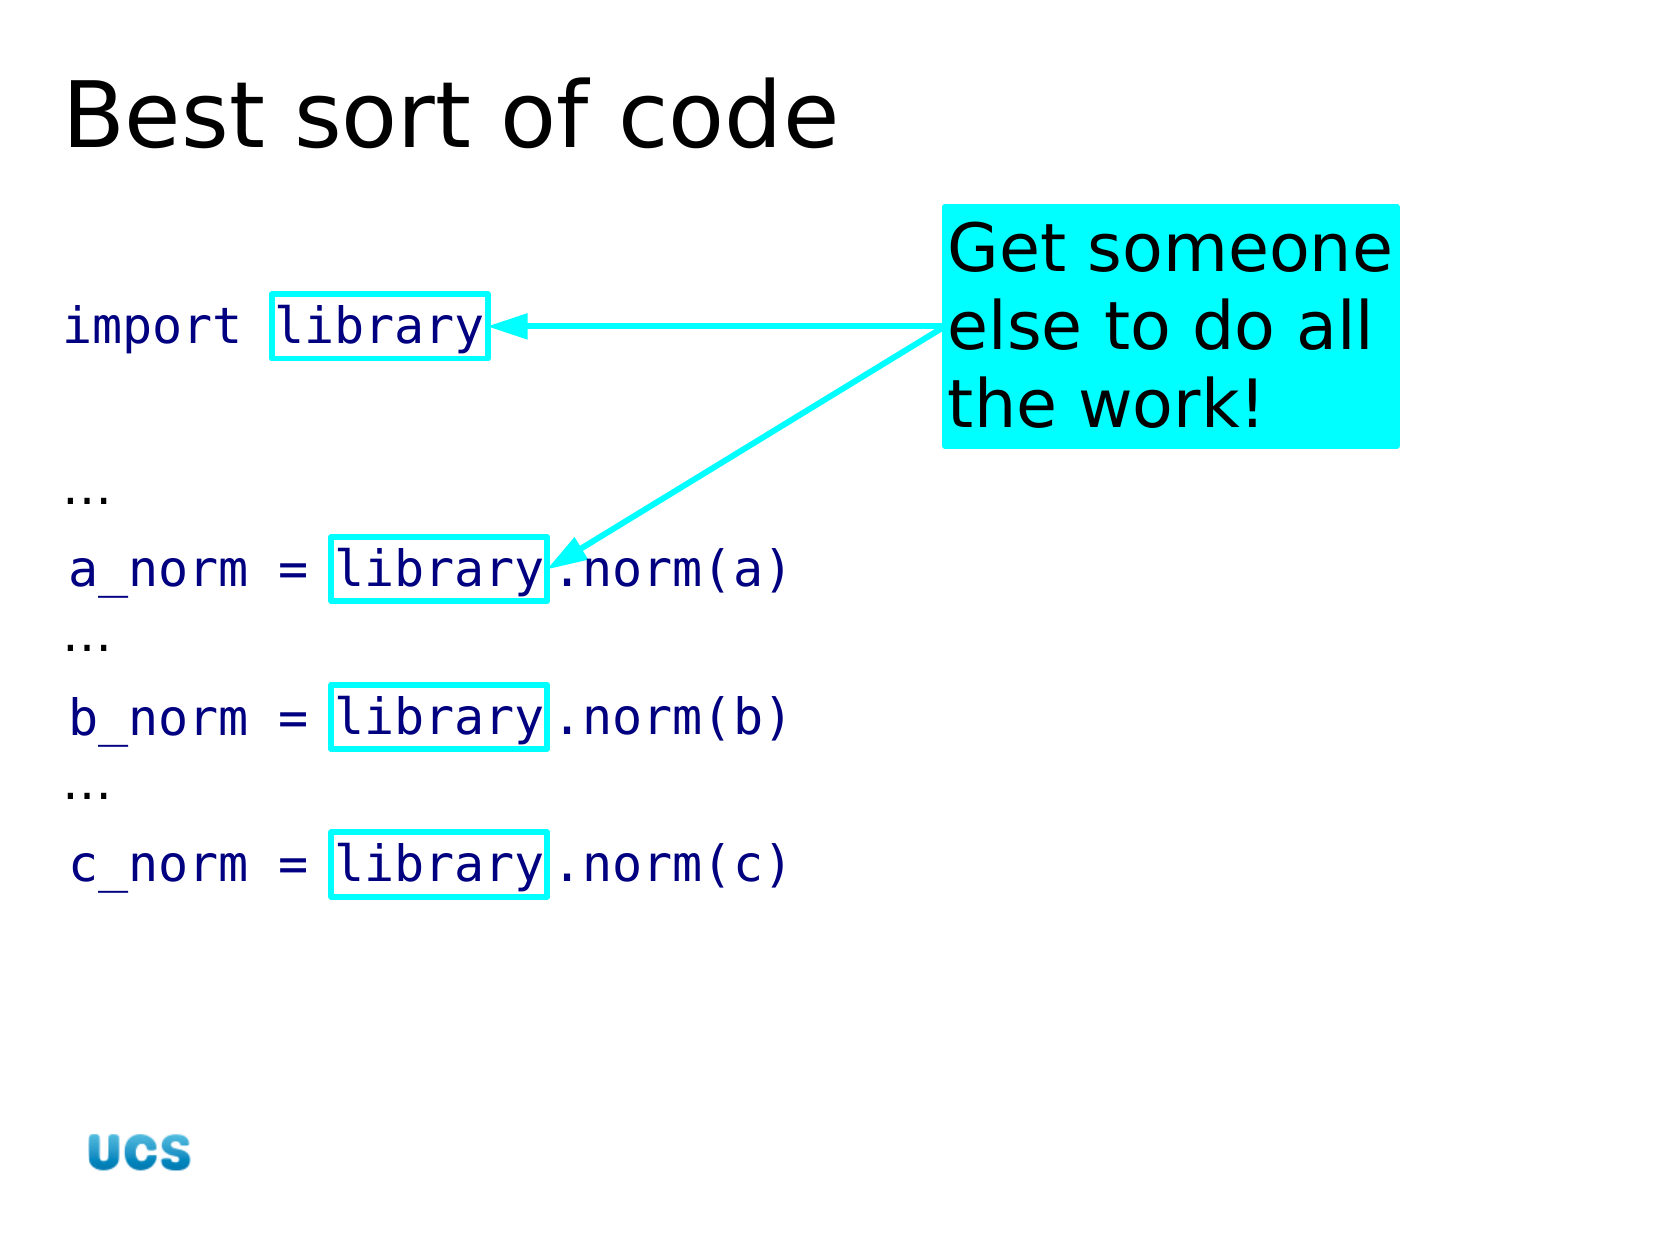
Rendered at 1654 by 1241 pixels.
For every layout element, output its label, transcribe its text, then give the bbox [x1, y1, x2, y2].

text_box library [331, 832, 548, 897]
text_box c_norm = [65, 832, 312, 897]
text_box .norm(c) [550, 832, 796, 897]
text_box .norm(a) [550, 537, 796, 602]
text_box Best sort of code [59, 59, 844, 173]
text_box .norm(b) [550, 684, 796, 749]
text_box import [59, 294, 246, 359]
picture [88, 1133, 191, 1172]
text_box b_norm = [65, 686, 312, 751]
text_box a_norm = [65, 536, 312, 602]
text_box library [271, 294, 488, 359]
text_box Get someone else to do all the work! [944, 206, 1397, 446]
text_box … [59, 602, 116, 667]
text_box library [331, 537, 548, 602]
text_box … [59, 454, 116, 519]
text_box library [331, 684, 548, 749]
text_box … [59, 750, 116, 815]
